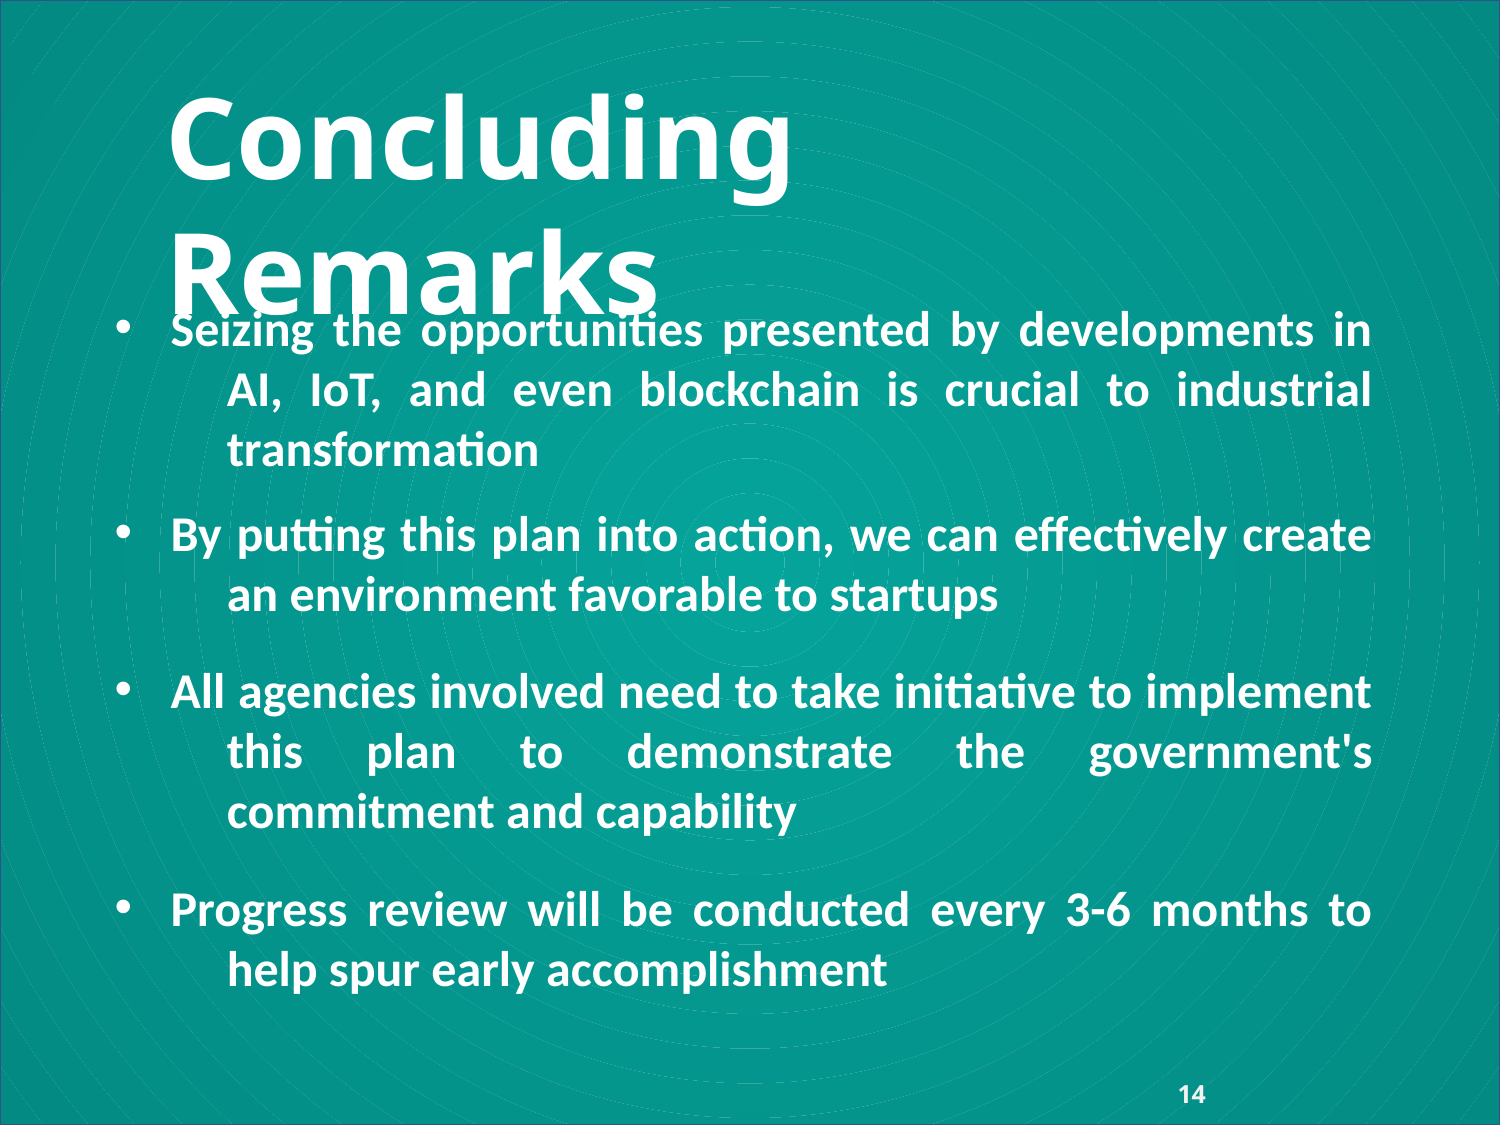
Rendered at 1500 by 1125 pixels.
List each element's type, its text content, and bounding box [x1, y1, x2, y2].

text_box [0, 0, 1500, 1125]
text_box Concluding Remarks [150, 59, 1313, 212]
text_box Seizing the opportunities presented by developments in AI, IoT, and even blockchain is crucial to industrial transformation By putting this plan into action, we can effectively create an environment favorable to startups All agencies involved need to take initiative to implement this plan to demonstrate the government's commitment and capability Progress review will be conducted every 3-6 months to help spur early accomplishment [100, 288, 1388, 1004]
text_box 14 [1162, 1065, 1500, 1125]
